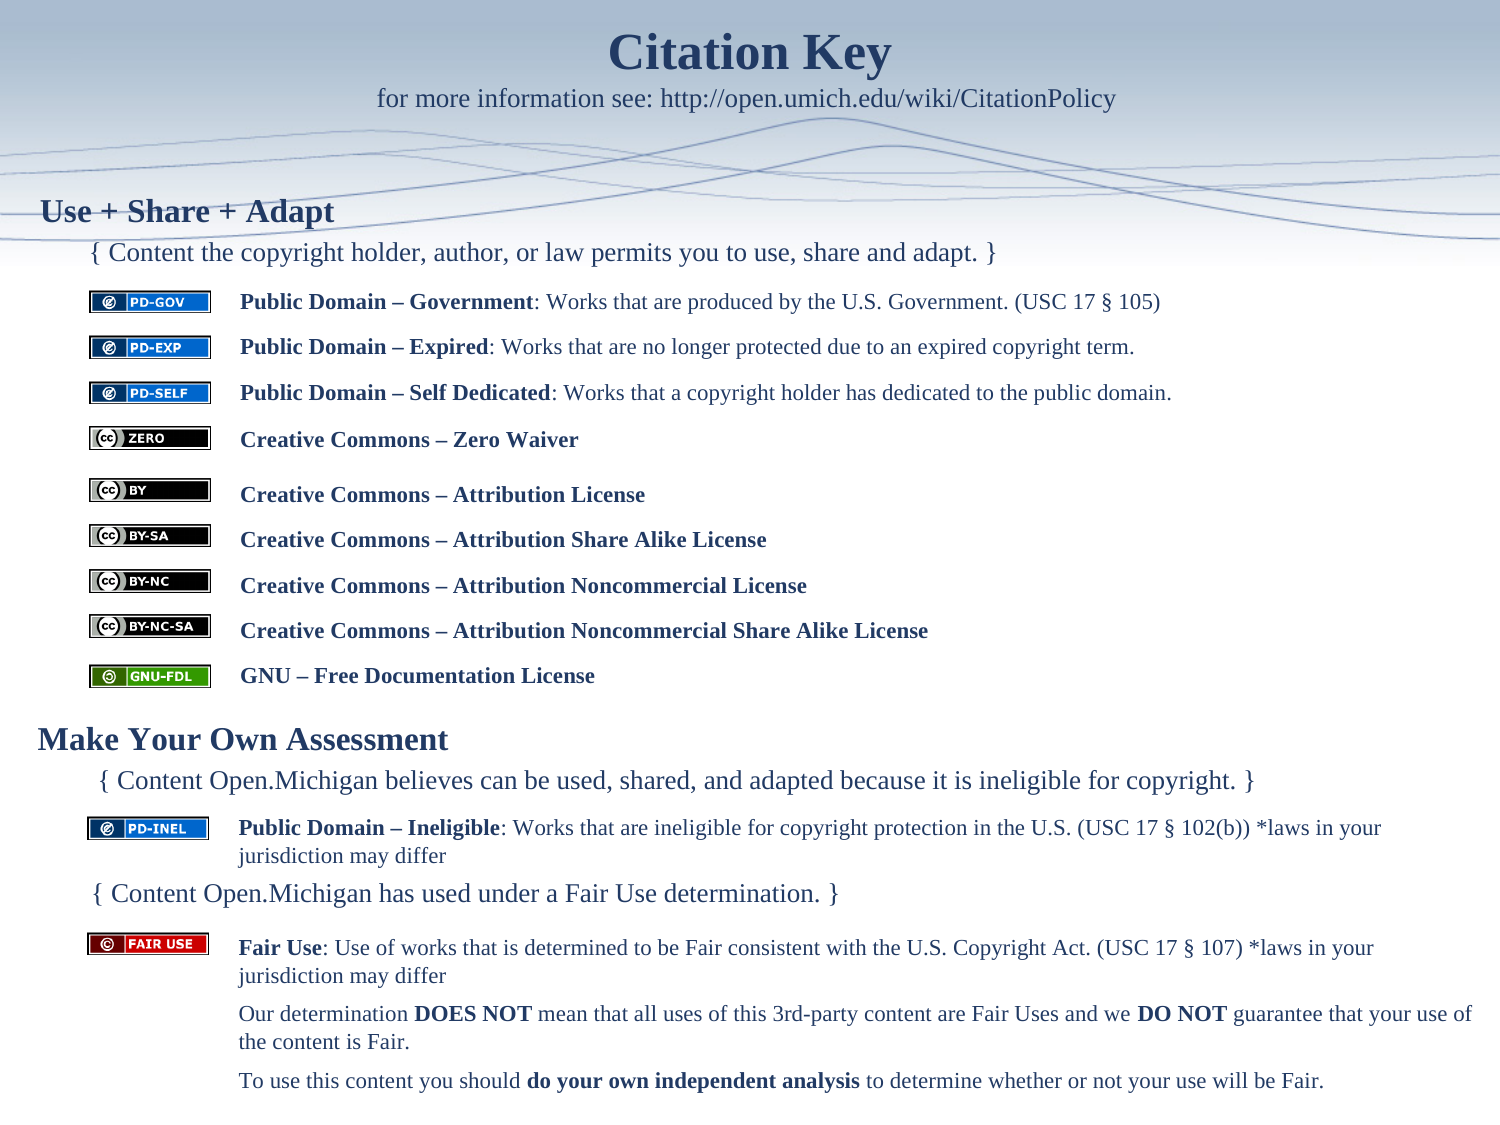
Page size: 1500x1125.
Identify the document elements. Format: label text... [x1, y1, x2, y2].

picture [89, 381, 211, 404]
picture [89, 569, 211, 593]
picture [89, 614, 211, 638]
text_box Public Domain – Expired: Works that are no longer protected due to an expired copyright term. [225, 324, 1258, 368]
text_box Fair Use: Use of works that is determined to be Fair consistent with the U.S. Copyright Act. (USC 17 § 107) *laws in your jurisdiction may differ Our determination DOES NOT mean that all uses of this 3rd-party content are Fair Uses and we DO NOT guarantee that your use of the content is Fair. To use this content you should do your own independent analysis to determine whether or not your use will be Fair. [223, 924, 1500, 1101]
text_box Make Your Own Assessment [23, 709, 464, 805]
text_box Public Domain – Government: Works that are produced by the U.S. Government. (USC 17 § 105) [225, 278, 1258, 322]
text_box Public Domain – Ineligible: Works that are ineligible for copyright protection in the U.S. (USC 17 § 102(b)) *laws in your jurisdiction may differ [223, 805, 1442, 876]
text_box { Content Open.Michigan has used under a Fair Use determination. } [76, 868, 1347, 917]
text_box Creative Commons – Attribution Noncommercial Share Alike License [225, 607, 1500, 651]
text_box GNU – Free Documentation License [225, 653, 1190, 697]
text_box Creative Commons – Zero Waiver [225, 416, 1190, 460]
picture [87, 816, 209, 840]
text_box Use + Share + Adapt [25, 181, 350, 277]
picture [89, 478, 211, 502]
picture [89, 664, 211, 688]
text_box Creative Commons – Attribution License [225, 471, 1190, 515]
picture [0, 0, 1500, 266]
picture [89, 290, 211, 313]
picture [89, 426, 211, 450]
text_box Creative Commons – Attribution Noncommercial License [225, 562, 1430, 606]
text_box { Content Open.Michigan believes can be used, shared, and adapted because it is ineligible for copyright. } [82, 755, 1271, 804]
picture [89, 524, 211, 547]
text_box Citation Key for more information see: http://open.umich.edu/wiki/CitationPolicy [74, 11, 1425, 121]
picture [87, 932, 209, 955]
picture [89, 335, 211, 359]
text_box Public Domain – Self Dedicated: Works that a copyright holder has dedicated to the public domain. [225, 369, 1329, 413]
text_box Creative Commons – Attribution Share Alike License [225, 517, 1337, 561]
text_box { Content the copyright holder, author, or law permits you to use, share and adapt. } [74, 226, 1013, 275]
